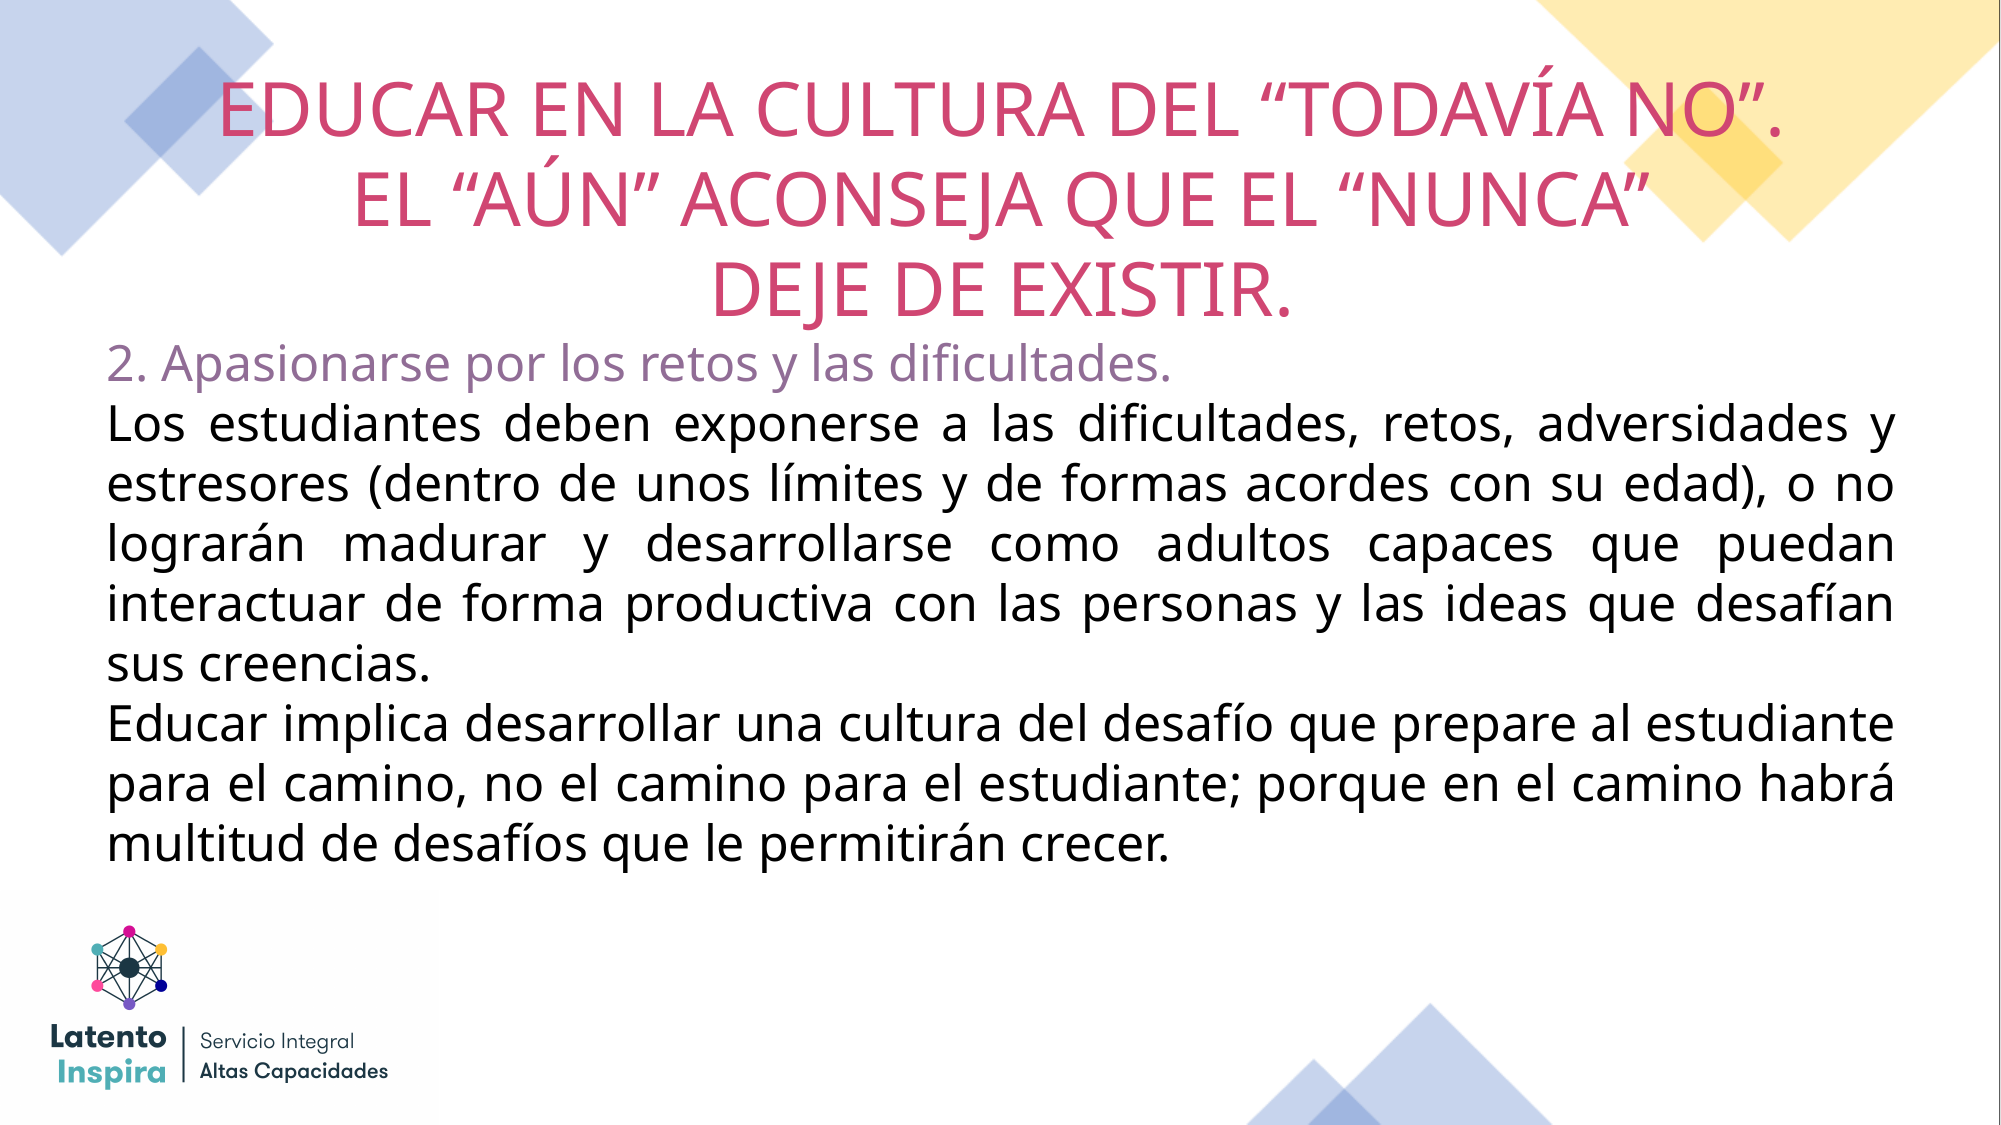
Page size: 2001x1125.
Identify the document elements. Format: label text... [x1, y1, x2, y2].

picture [0, 0, 2001, 1125]
text_box EDUCAR EN LA CULTURA DEL “TODAVÍA NO”. EL “AÚN” ACONSEJA QUE EL “NUNCA” DEJE DE EXISTIR. 2. Apasionarse por los retos y las dificultades. Los estudiantes deben exponerse a las dificultades, retos, adversidades y estresores (dentro de unos límites y de formas acordes con su edad), o no lograrán madurar y desarrollarse como adultos capaces que puedan interactuar de forma productiva con las personas y las ideas que desafían sus creencias. Educar implica desarrollar una cultura del desafío que prepare al estudiante para el camino, no el camino para el estudiante; porque en el camino habrá multitud de desafíos que le permitirán crecer. [91, 53, 1912, 879]
